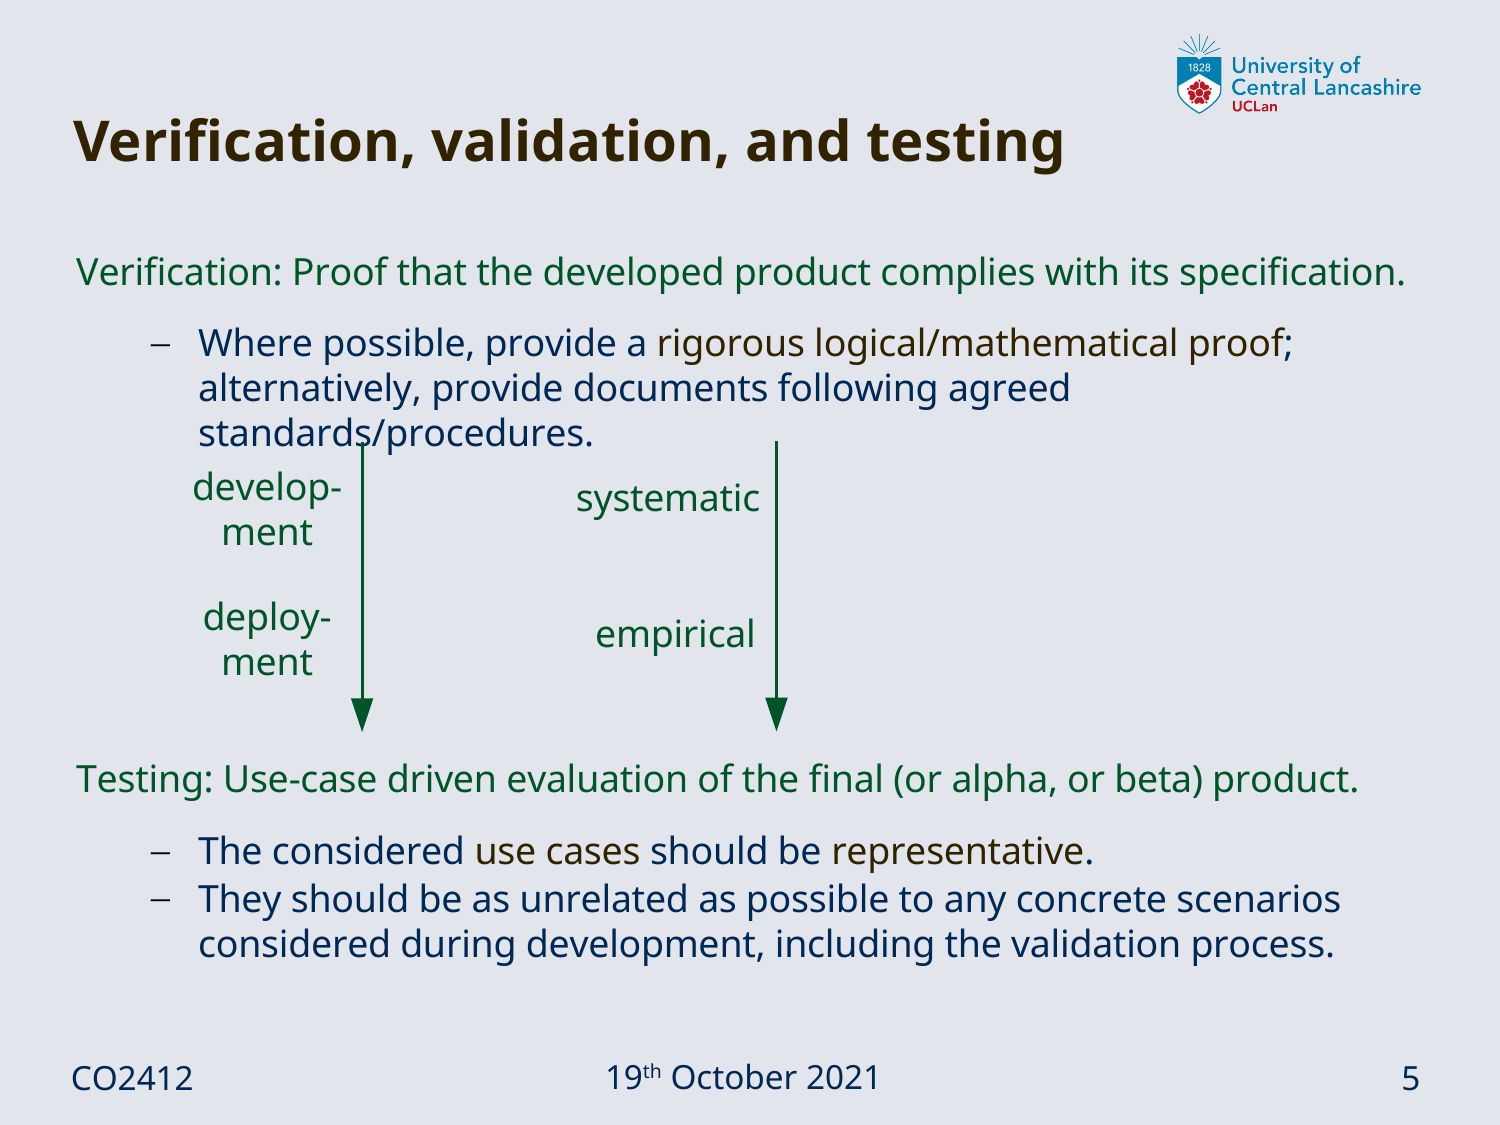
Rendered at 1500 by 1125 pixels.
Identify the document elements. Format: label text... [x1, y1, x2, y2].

text_box Testing: Use-case driven evaluation of the final (or alpha, or beta) product. The considered use cases should be representative. They should be as unrelated as possible to any concrete scenarios considered during development, including the validation process. [59, 748, 1444, 1020]
title Verification, validation, and testing [58, 93, 1475, 186]
text_box deploy- ment [162, 585, 372, 690]
text_box empirical [571, 602, 780, 668]
picture [1177, 34, 1421, 93]
text_box systematic [556, 466, 780, 527]
text_box develop- ment [162, 455, 372, 560]
text_box Verification: Proof that the developed product complies with its specification. Where possible, provide a rigorous logical/mathematical proof; alternatively, provide documents following agreed standards/procedures. [59, 240, 1466, 417]
